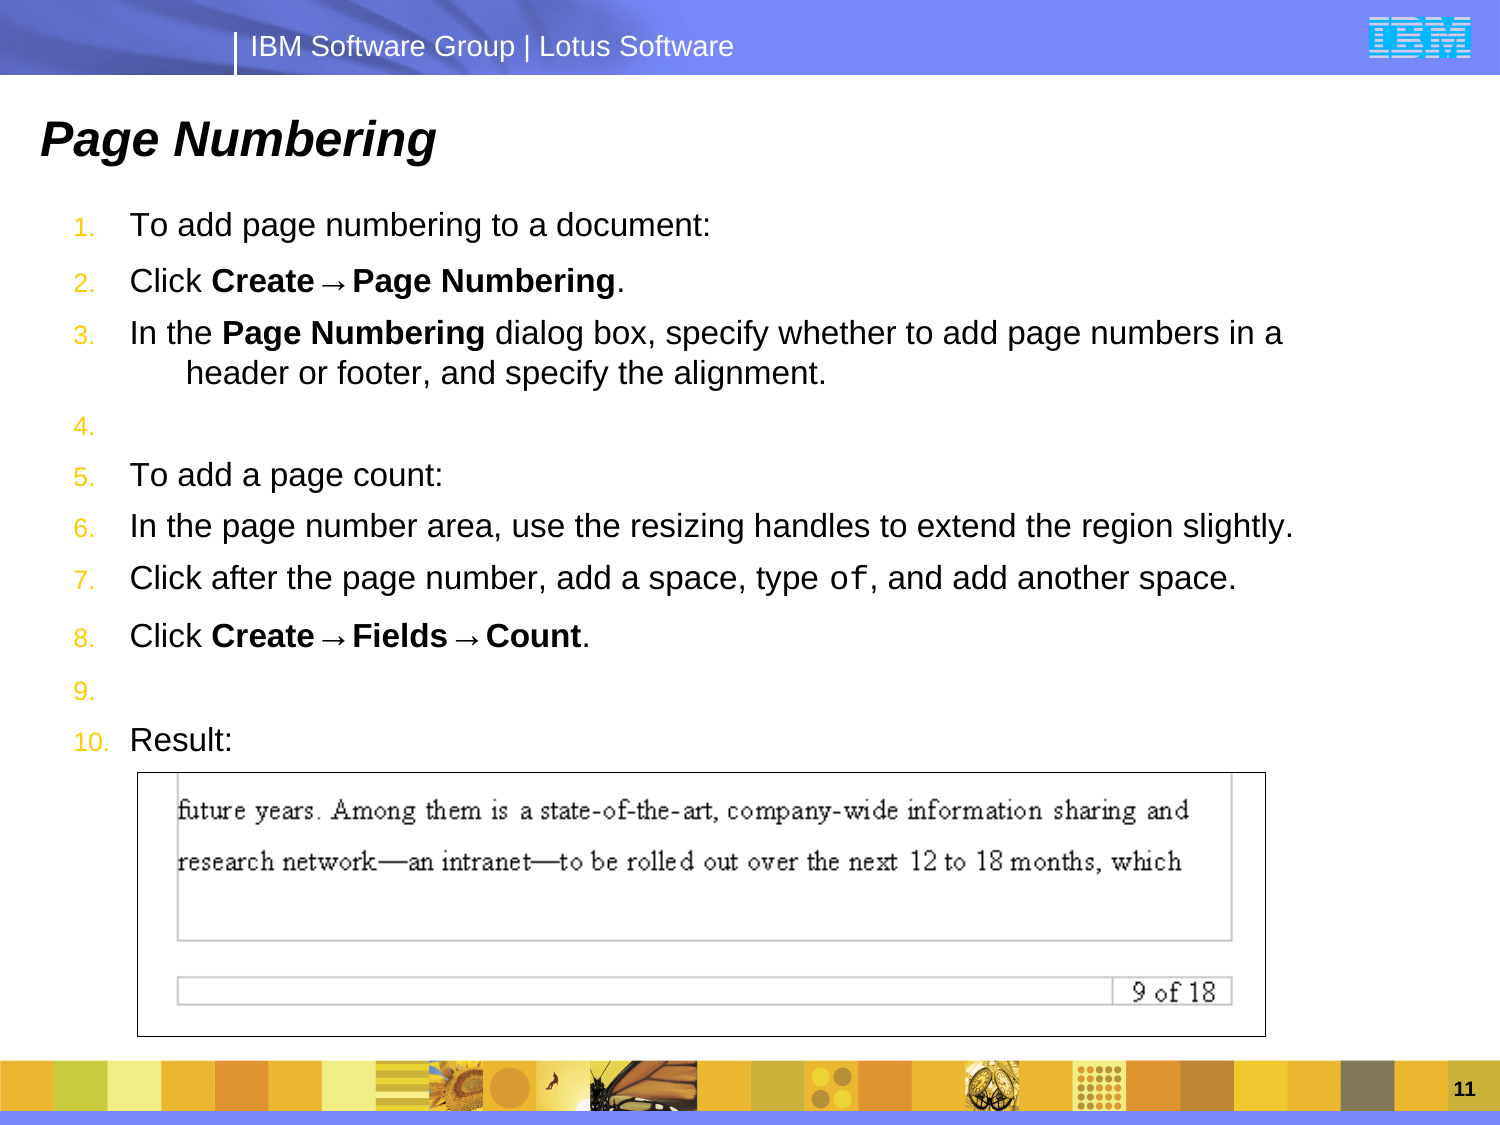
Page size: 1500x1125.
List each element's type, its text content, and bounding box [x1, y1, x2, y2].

picture [137, 772, 1266, 1037]
picture [0, 0, 1500, 75]
text_box To add page numbering to a document: Click Create→Page Numbering. In the Page Numbering dialog box, specify whether to add page numbers in a header or footer, and specify the alignment. To add a page count: In the page number area, use the resizing handles to extend the region slightly. Click after the page number, add a space, type of, and add another space. Click Create→Fields→Count. Result: [58, 196, 1380, 906]
picture [0, 1060, 1500, 1111]
title Page Numbering [25, 106, 1378, 204]
